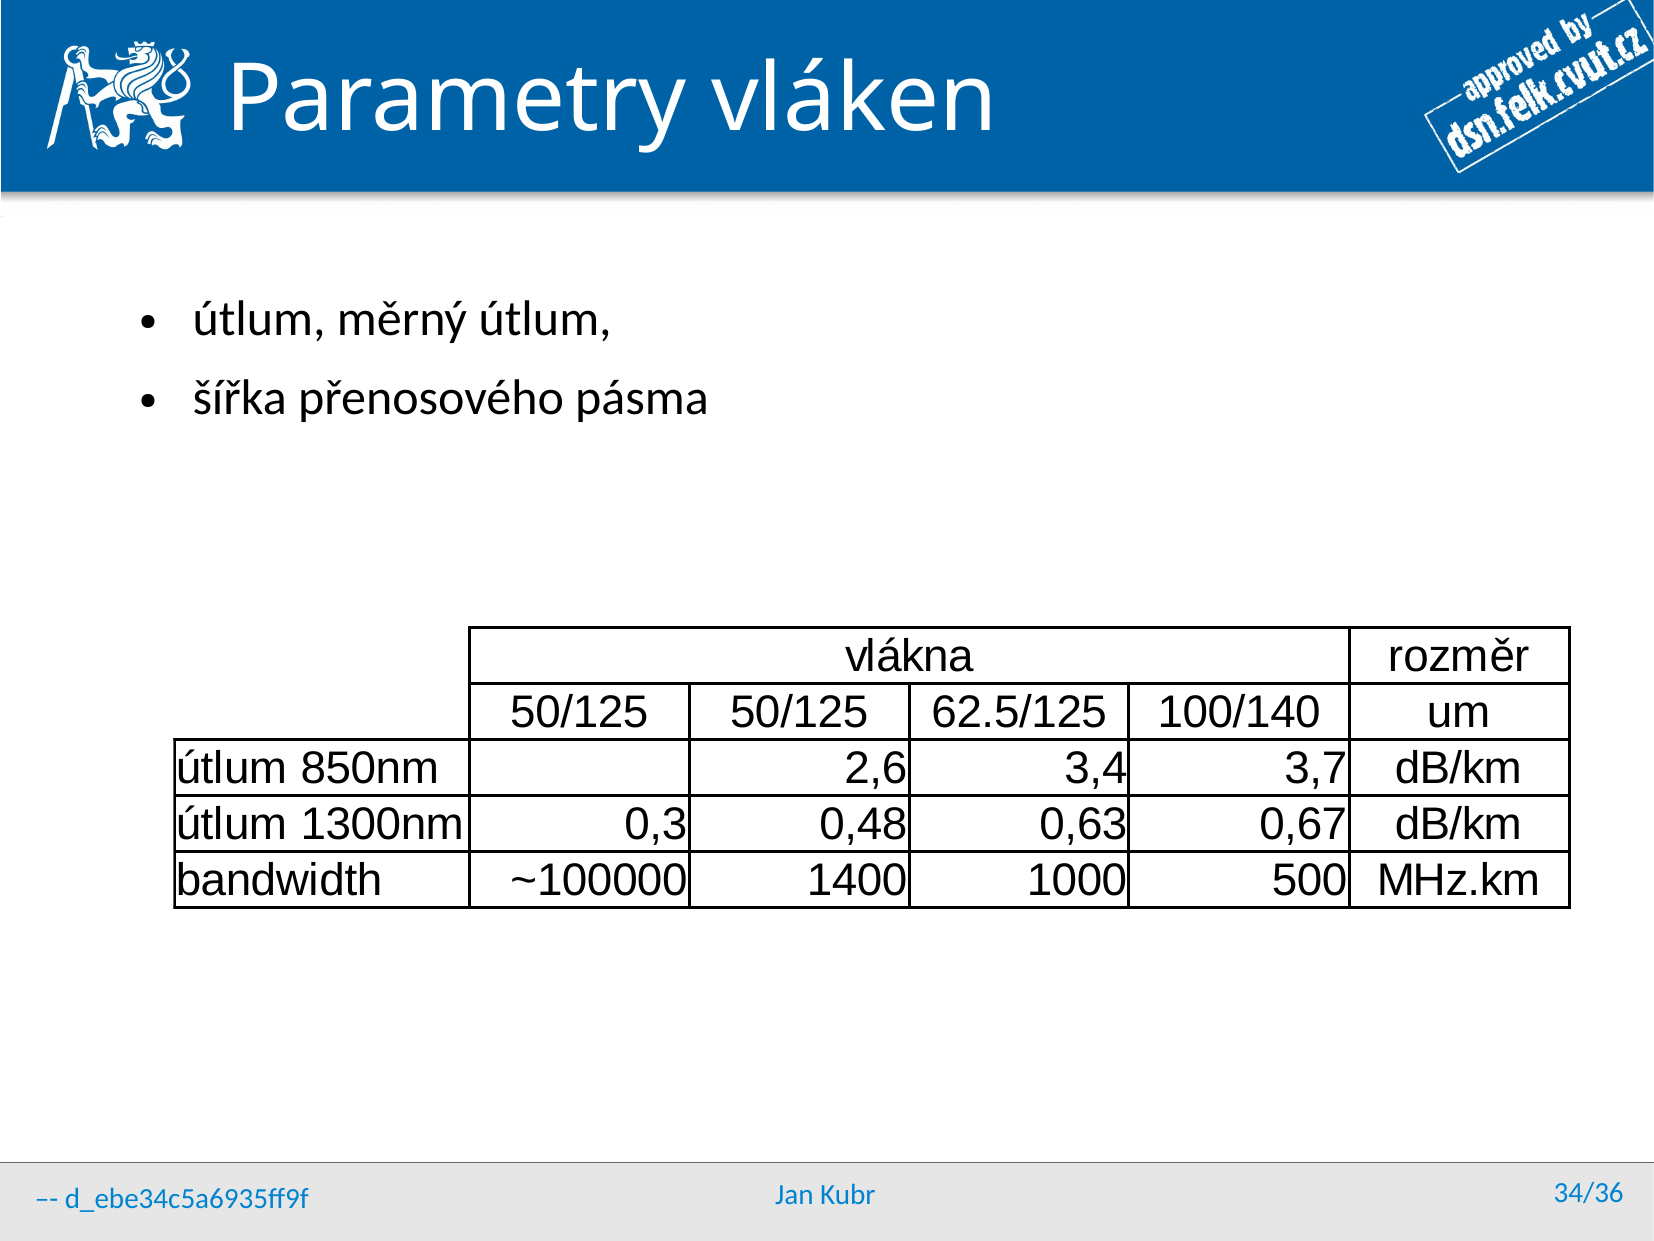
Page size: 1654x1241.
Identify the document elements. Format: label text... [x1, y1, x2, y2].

title Parametry vláken [225, 0, 1426, 188]
picture [1, 0, 1654, 217]
chart [173, 626, 1572, 909]
list útlum, měrný útlum, šířka přenosového pásma [121, 297, 1534, 1126]
